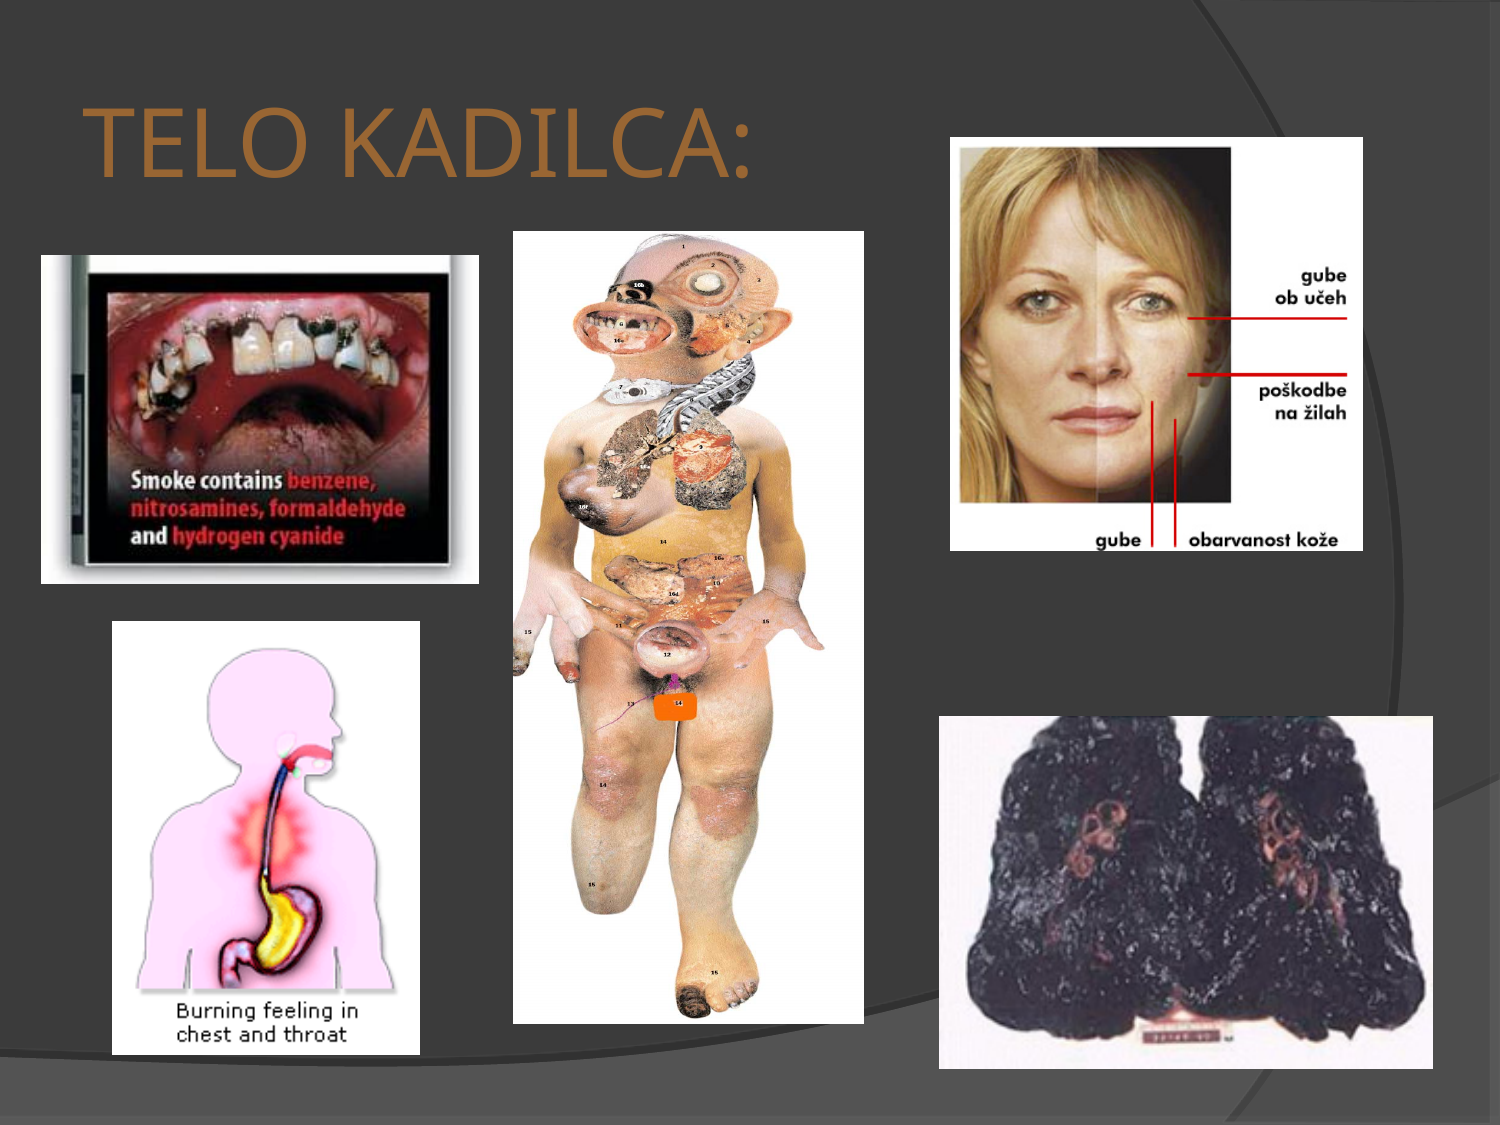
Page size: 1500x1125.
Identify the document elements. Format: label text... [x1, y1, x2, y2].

picture [950, 137, 1363, 551]
picture [513, 231, 864, 1024]
title TELO KADILCA: [75, 45, 1300, 233]
picture [939, 716, 1433, 1069]
picture [41, 255, 479, 584]
picture [112, 621, 420, 1055]
